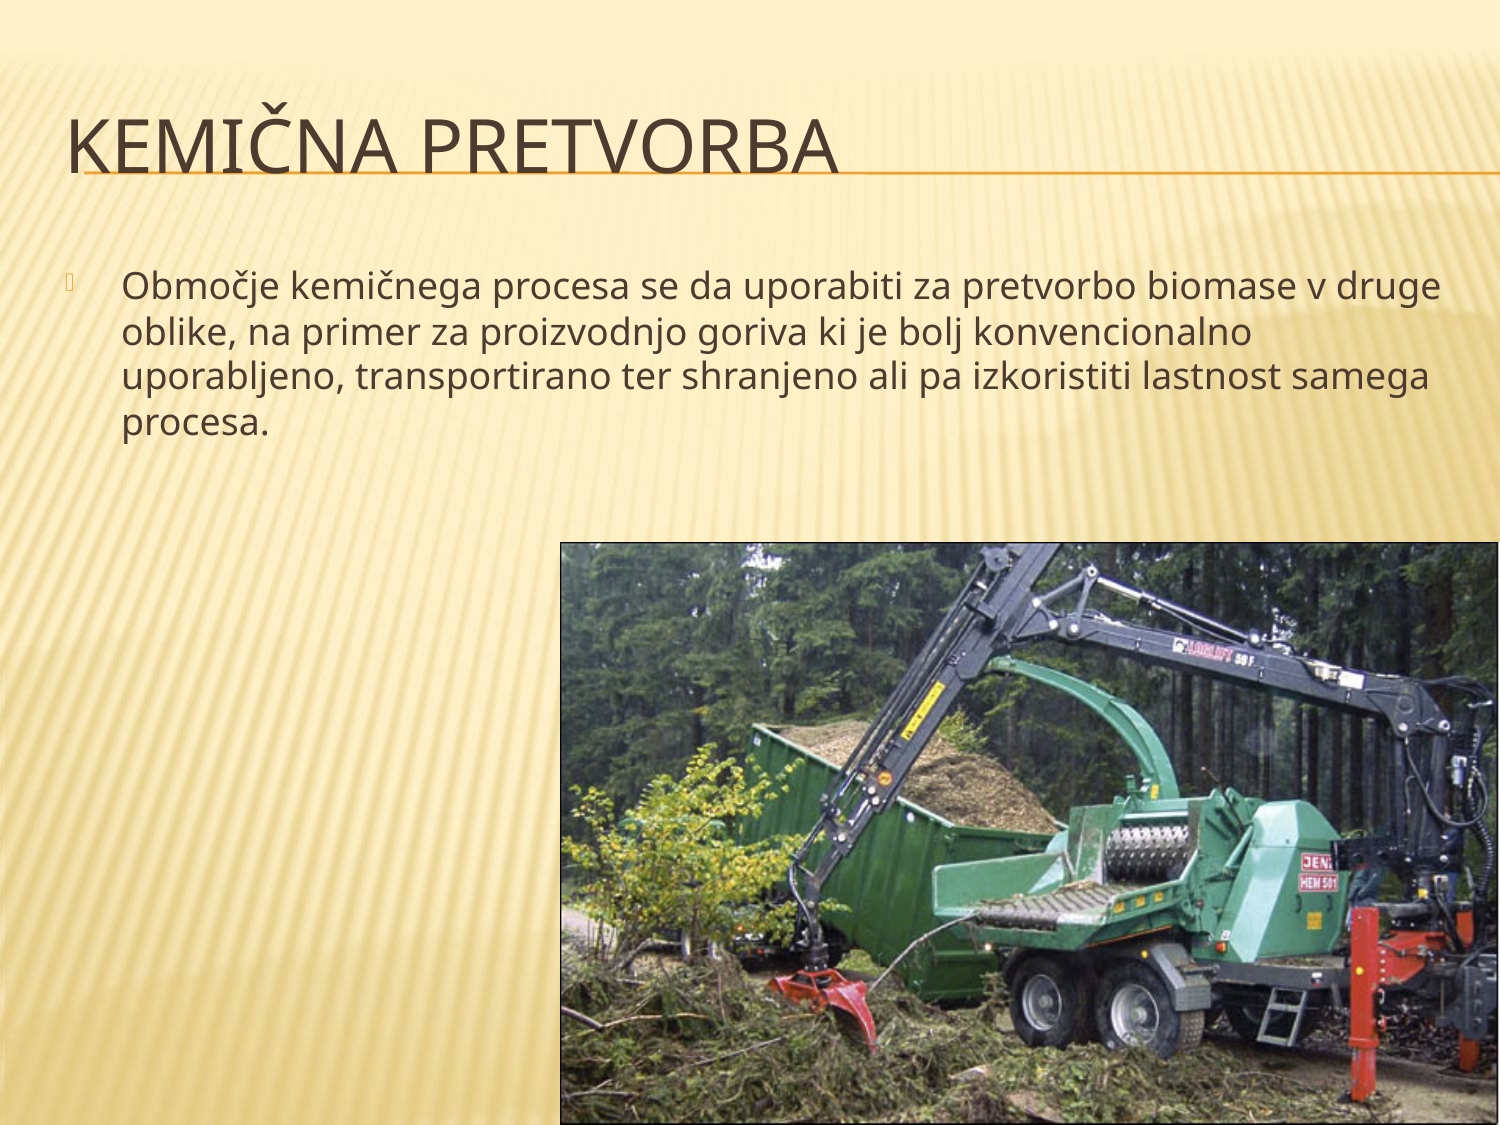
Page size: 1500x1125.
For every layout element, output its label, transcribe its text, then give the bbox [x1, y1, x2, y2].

picture [0, 0, 1500, 1125]
list Območje kemičnega procesa se da uporabiti za pretvorbo biomase v druge oblike, na primer za proizvodnjo goriva ki je bolj konvencionalno uporabljeno, transportirano ter shranjeno ali pa izkoristiti lastnost samega procesa. [50, 254, 1475, 998]
title Kemična pretvorba [50, 75, 1475, 213]
